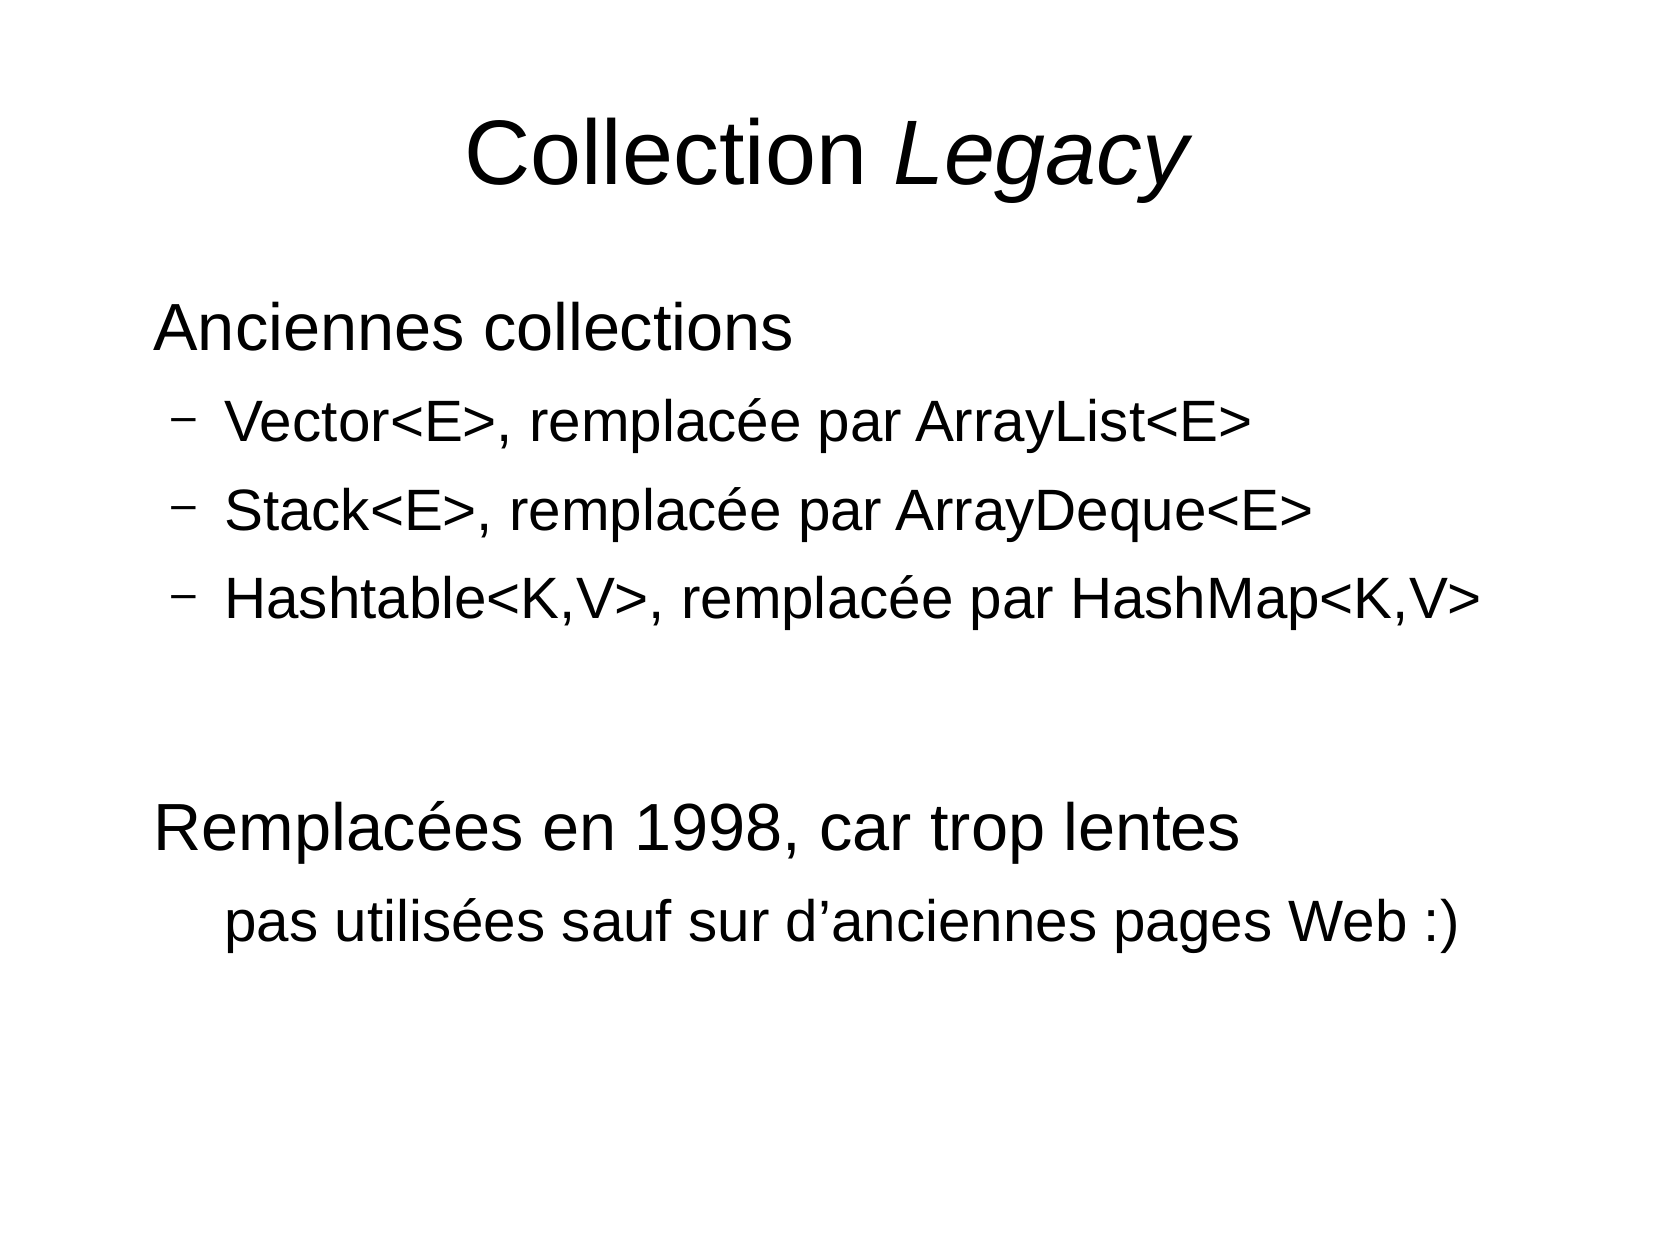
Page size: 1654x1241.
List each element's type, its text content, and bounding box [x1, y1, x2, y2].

list Anciennes collections Vector<E>, remplacée par ArrayList<E> Stack<E>, remplacée par ArrayDeque<E> Hashtable<K,V>, remplacée par HashMap<K,V> Remplacées en 1998, car trop lentes pas utilisées sauf sur d’anciennes pages Web :) [82, 290, 1571, 1111]
title Collection Legacy [82, 49, 1571, 257]
